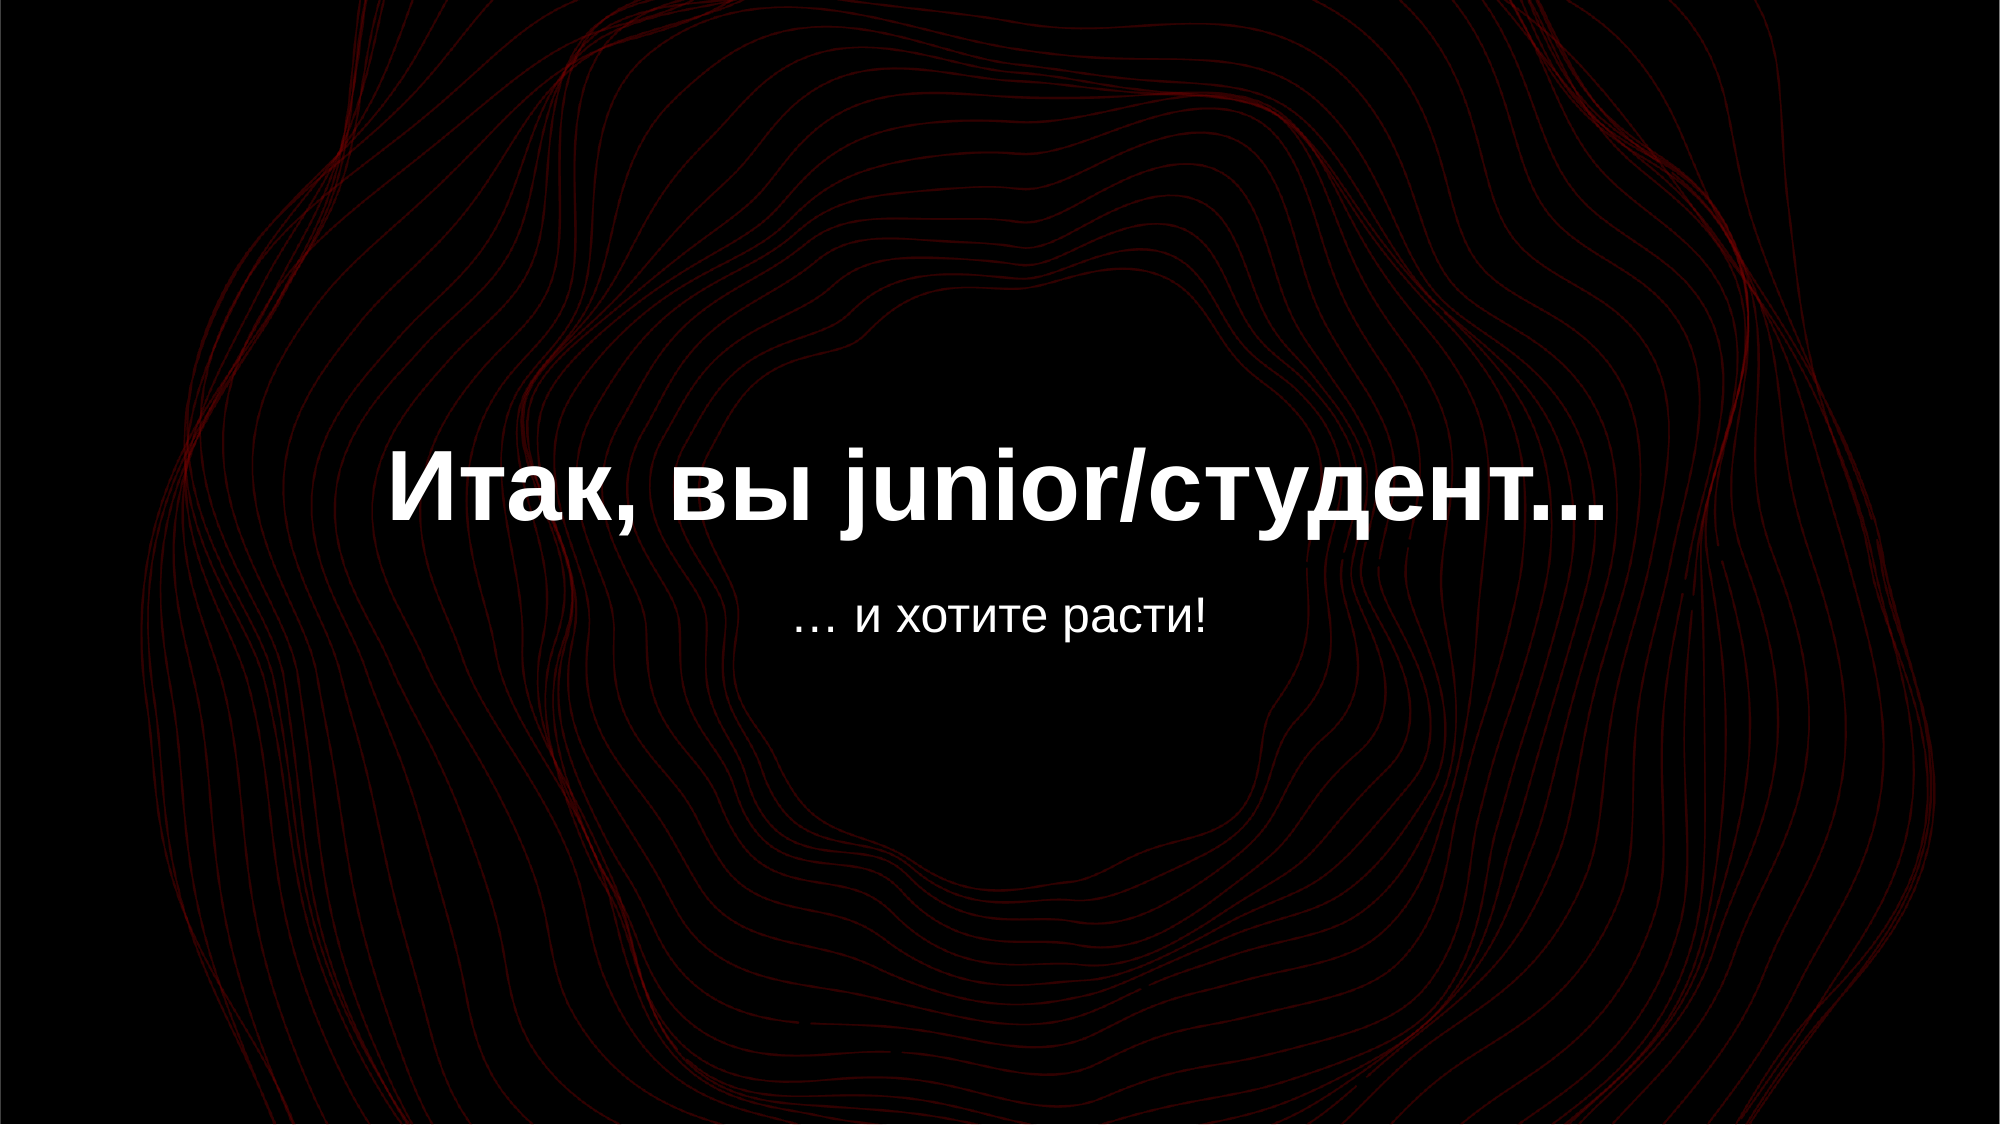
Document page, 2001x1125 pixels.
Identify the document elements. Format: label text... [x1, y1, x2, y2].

picture [0, 0, 2001, 1125]
list … и хотите расти! [136, 582, 1862, 819]
title Итак, вы junior/студент... [136, 431, 1862, 543]
